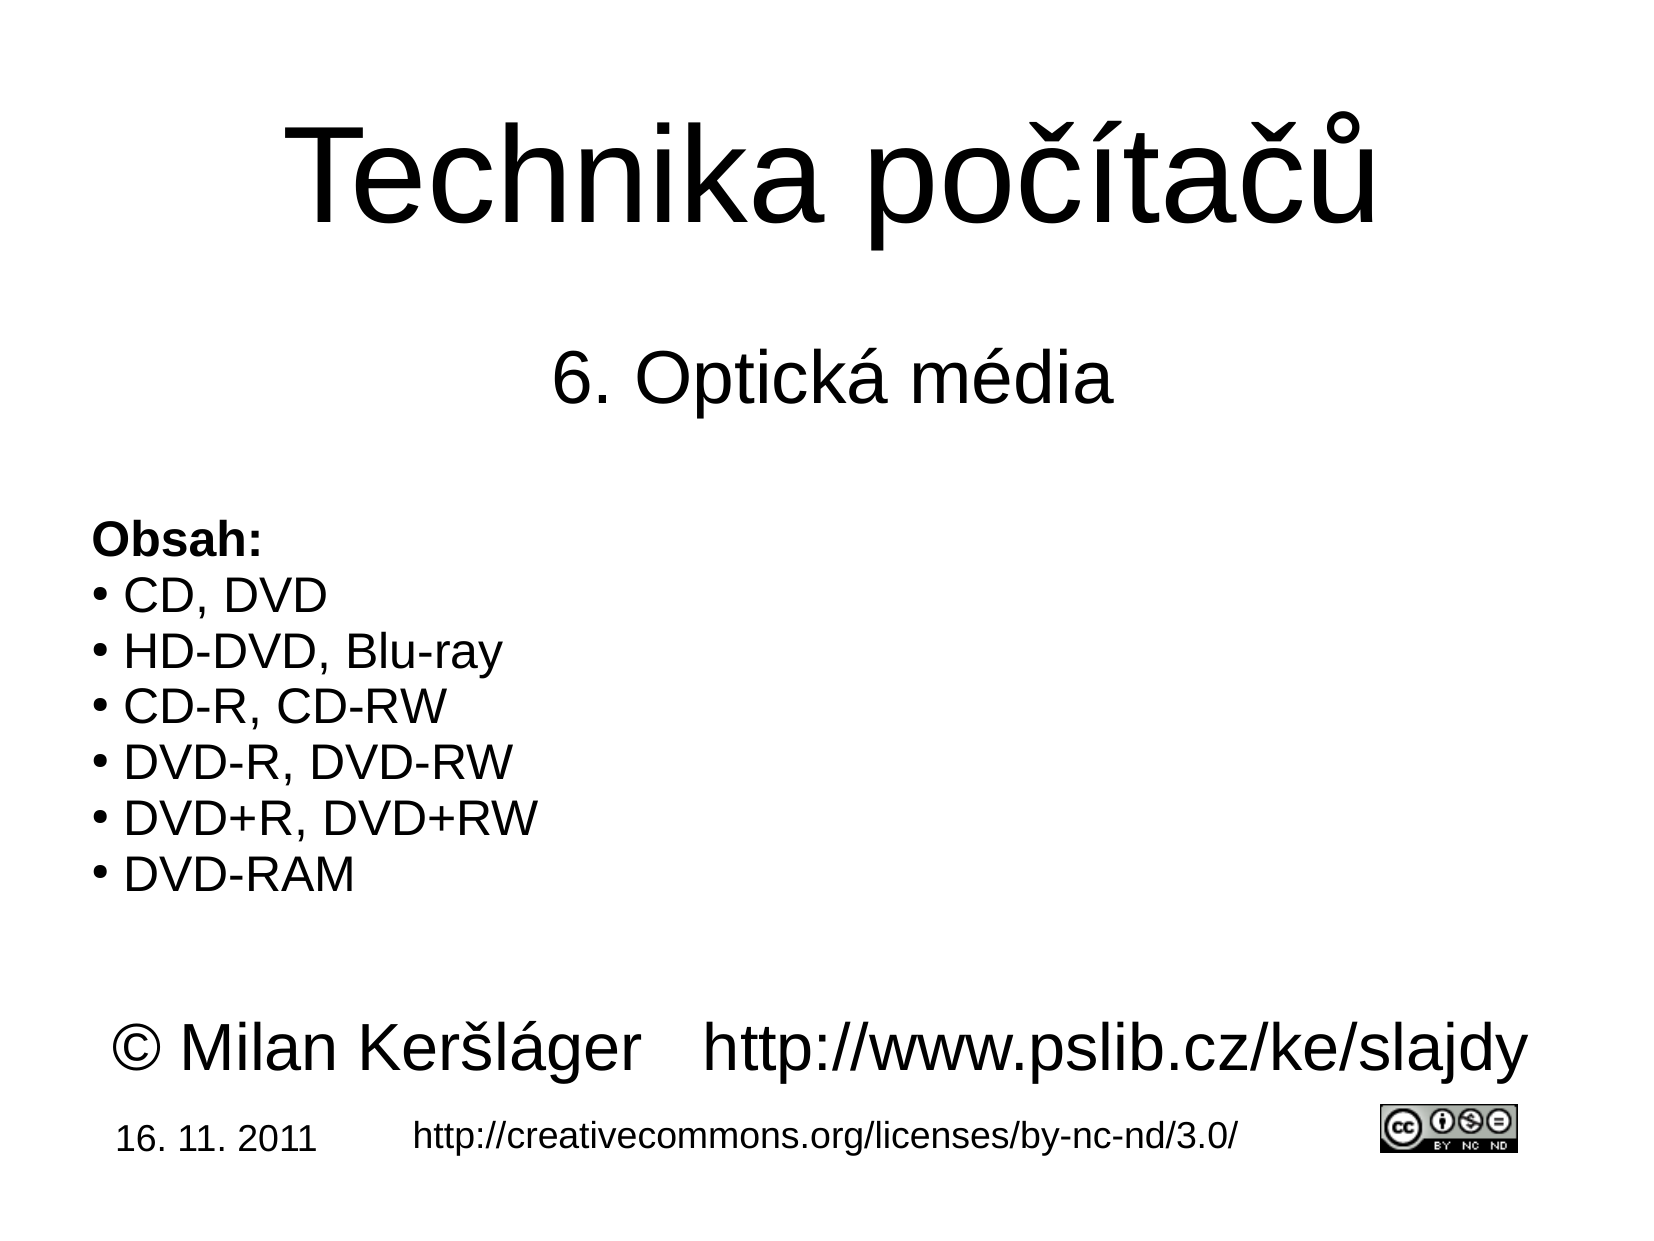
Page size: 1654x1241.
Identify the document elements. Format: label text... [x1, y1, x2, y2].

text_box 16.11.2011 [100, 1110, 337, 1168]
list © Milan Keršláger http://www.pslib.cz/ke/slajdy [76, 1009, 1565, 1087]
text_box Obsah: CD, DVD HD-DVD, Blu-ray CD-R, CD-RW DVD-R, DVD-RW DVD+R, DVD+RW DVD-RAM [76, 503, 1583, 911]
title Technika počítačů 6. Optická média [88, 56, 1577, 461]
picture [1380, 1104, 1518, 1153]
text_box http://creativecommons.org/licenses/by-nc-nd/3.0/ [339, 1107, 1313, 1165]
